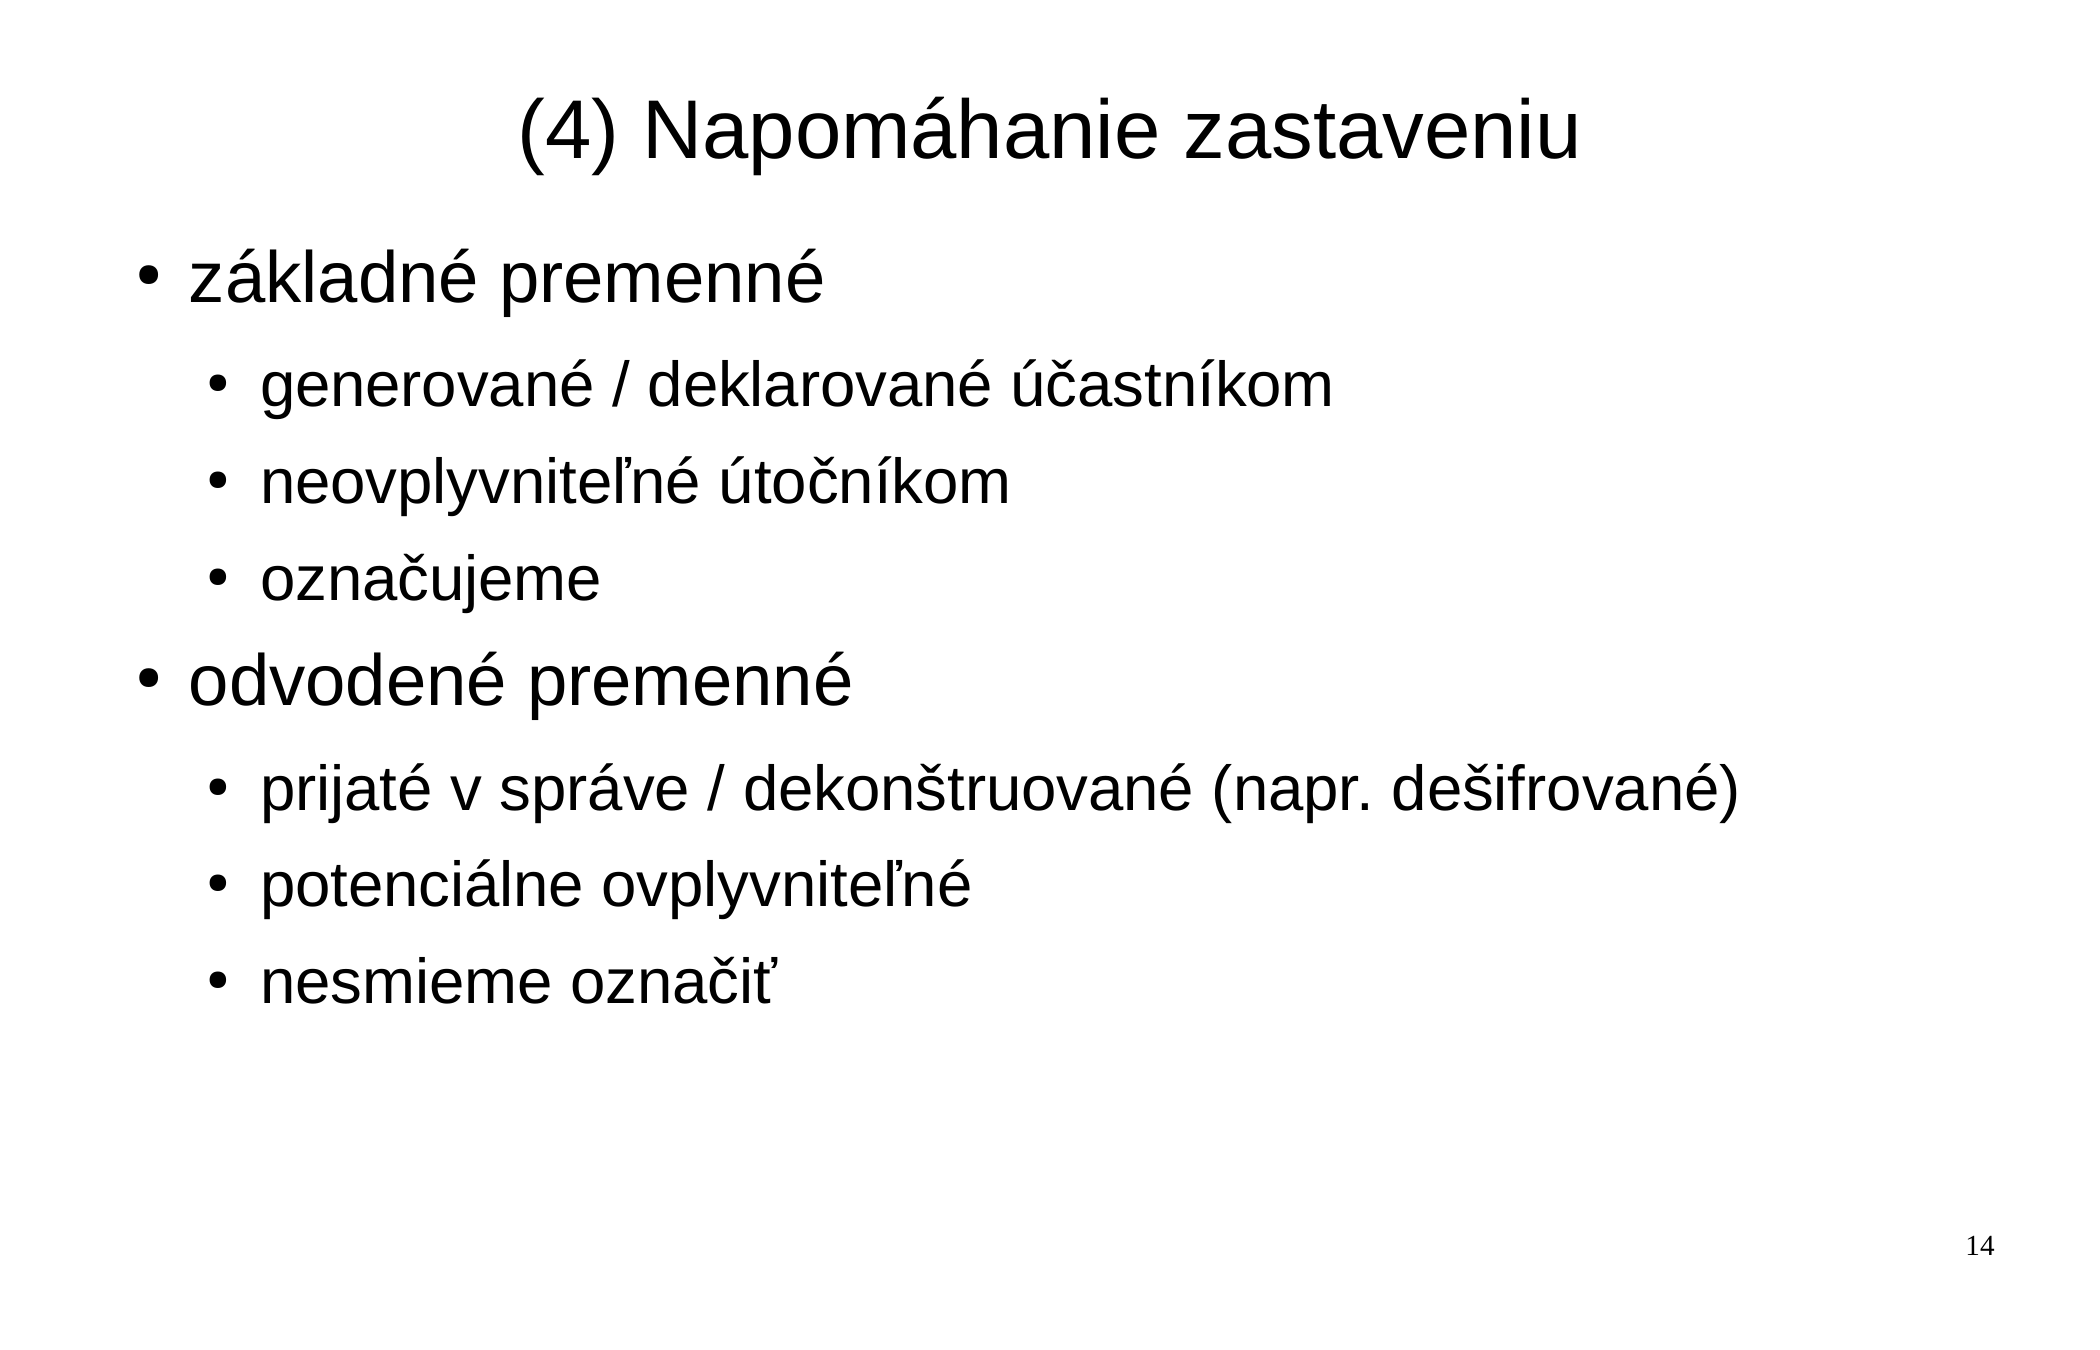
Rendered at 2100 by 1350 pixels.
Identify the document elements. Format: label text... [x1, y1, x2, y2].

list základné premenné generované / deklarované účastníkom neovplyvniteľné útočníkom označujeme odvodené premenné prijaté v správe / dekonštruované (napr. dešifrované) potenciálne ovplyvniteľné nesmieme označiť [118, 236, 2009, 1128]
title (4) Napomáhanie zastaveniu [105, 53, 1996, 207]
